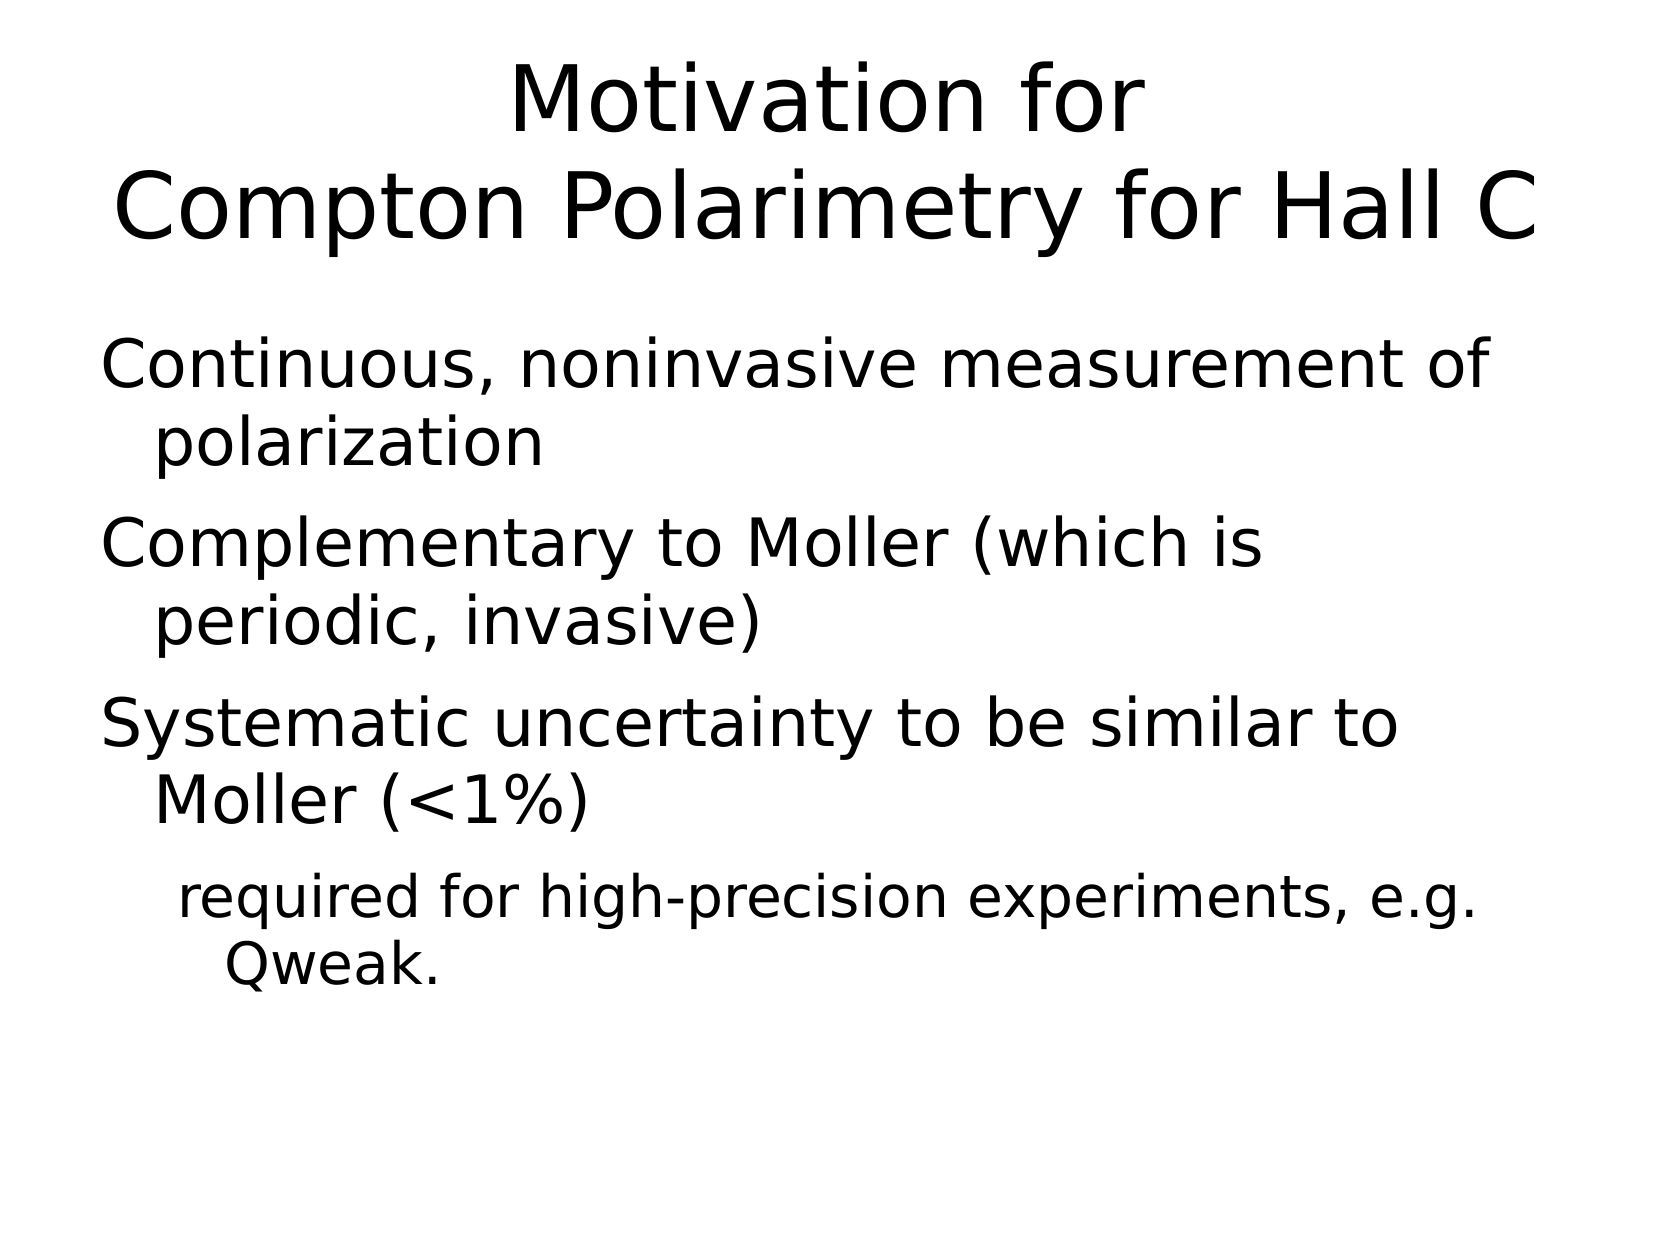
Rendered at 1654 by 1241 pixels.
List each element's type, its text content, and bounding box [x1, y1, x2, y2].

title Motivation for Compton Polarimetry for Hall C [82, 45, 1571, 261]
list Continuous, noninvasive measurement of polarization Complementary to Moller (which is periodic, invasive) Systematic uncertainty to be similar to Moller (<1%) required for high-precision experiments, e.g. Qweak. [82, 325, 1571, 1130]
